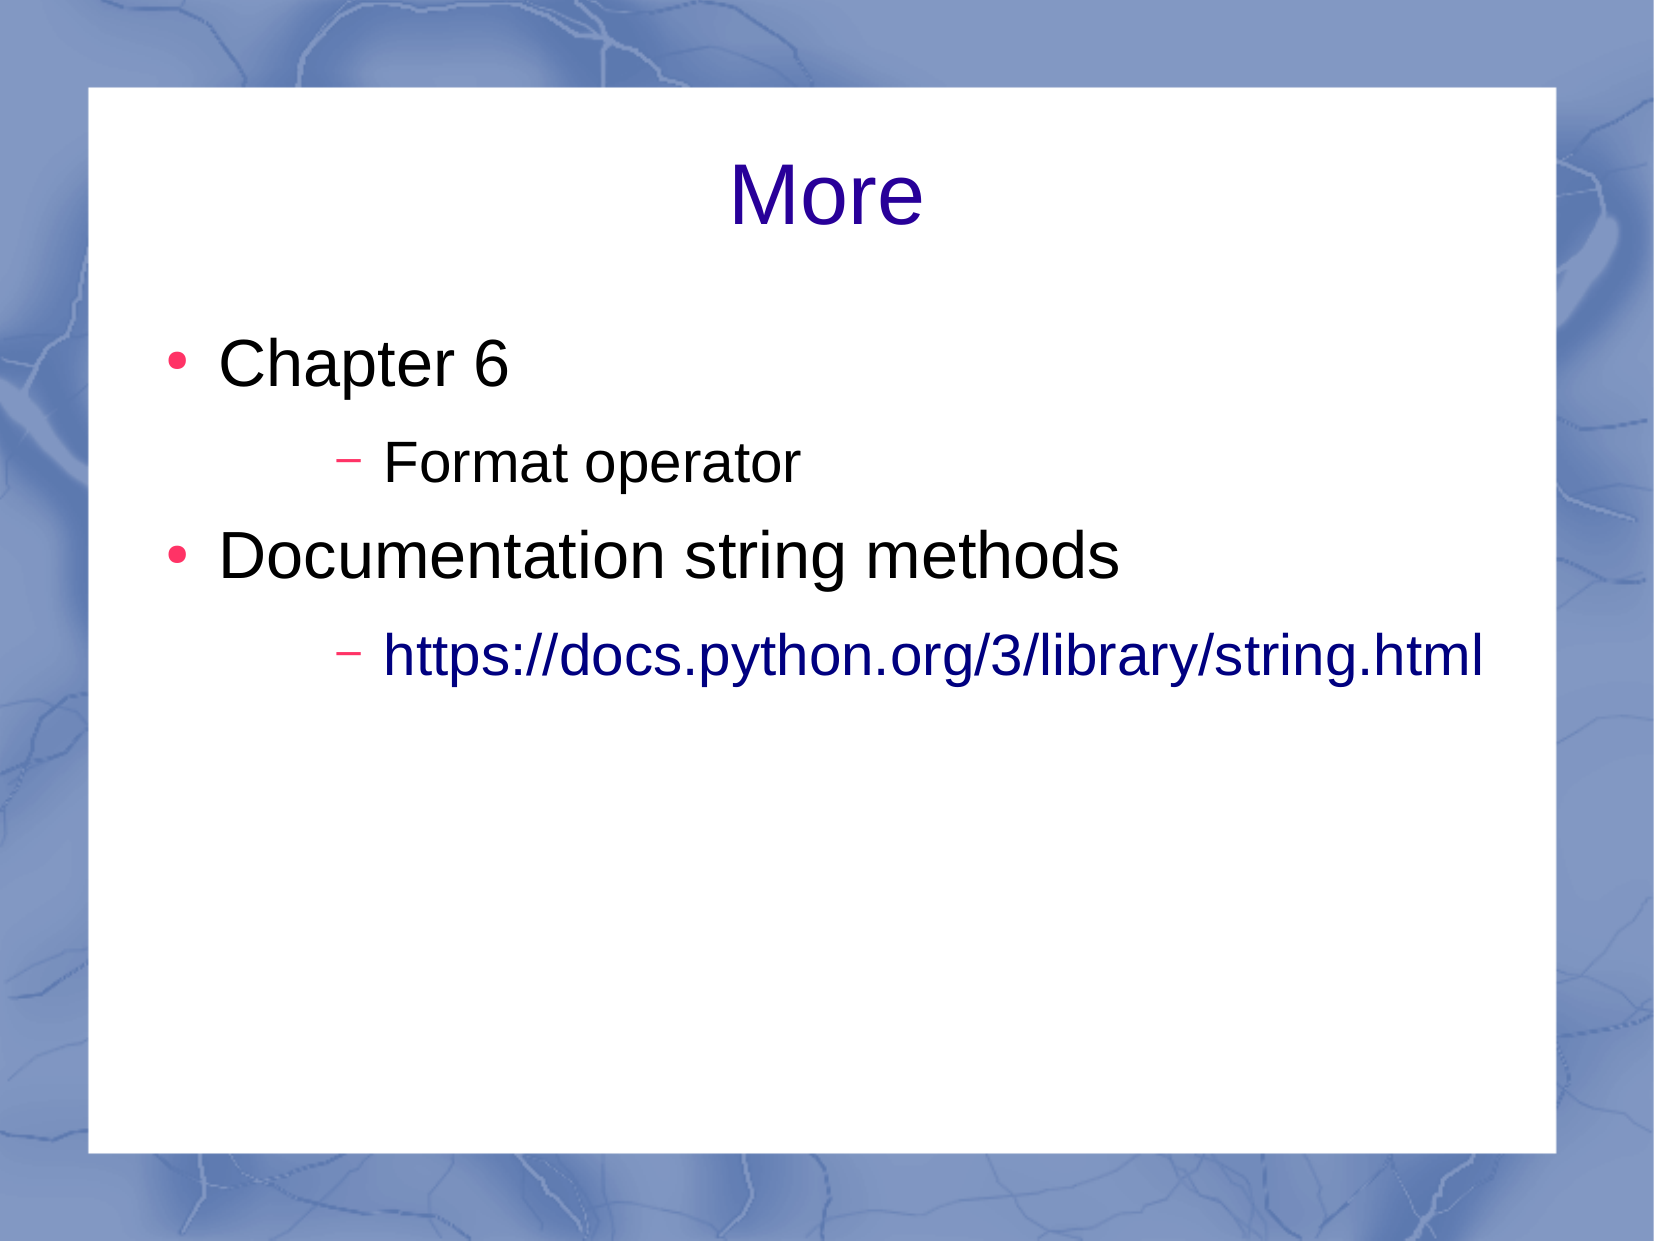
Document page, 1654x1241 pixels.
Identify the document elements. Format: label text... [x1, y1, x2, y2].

title More [118, 90, 1536, 298]
list Chapter 6 Format operator Documentation string methods https://docs.python.org/3/library/string.html [147, 325, 1506, 777]
picture [0, 0, 1654, 1241]
